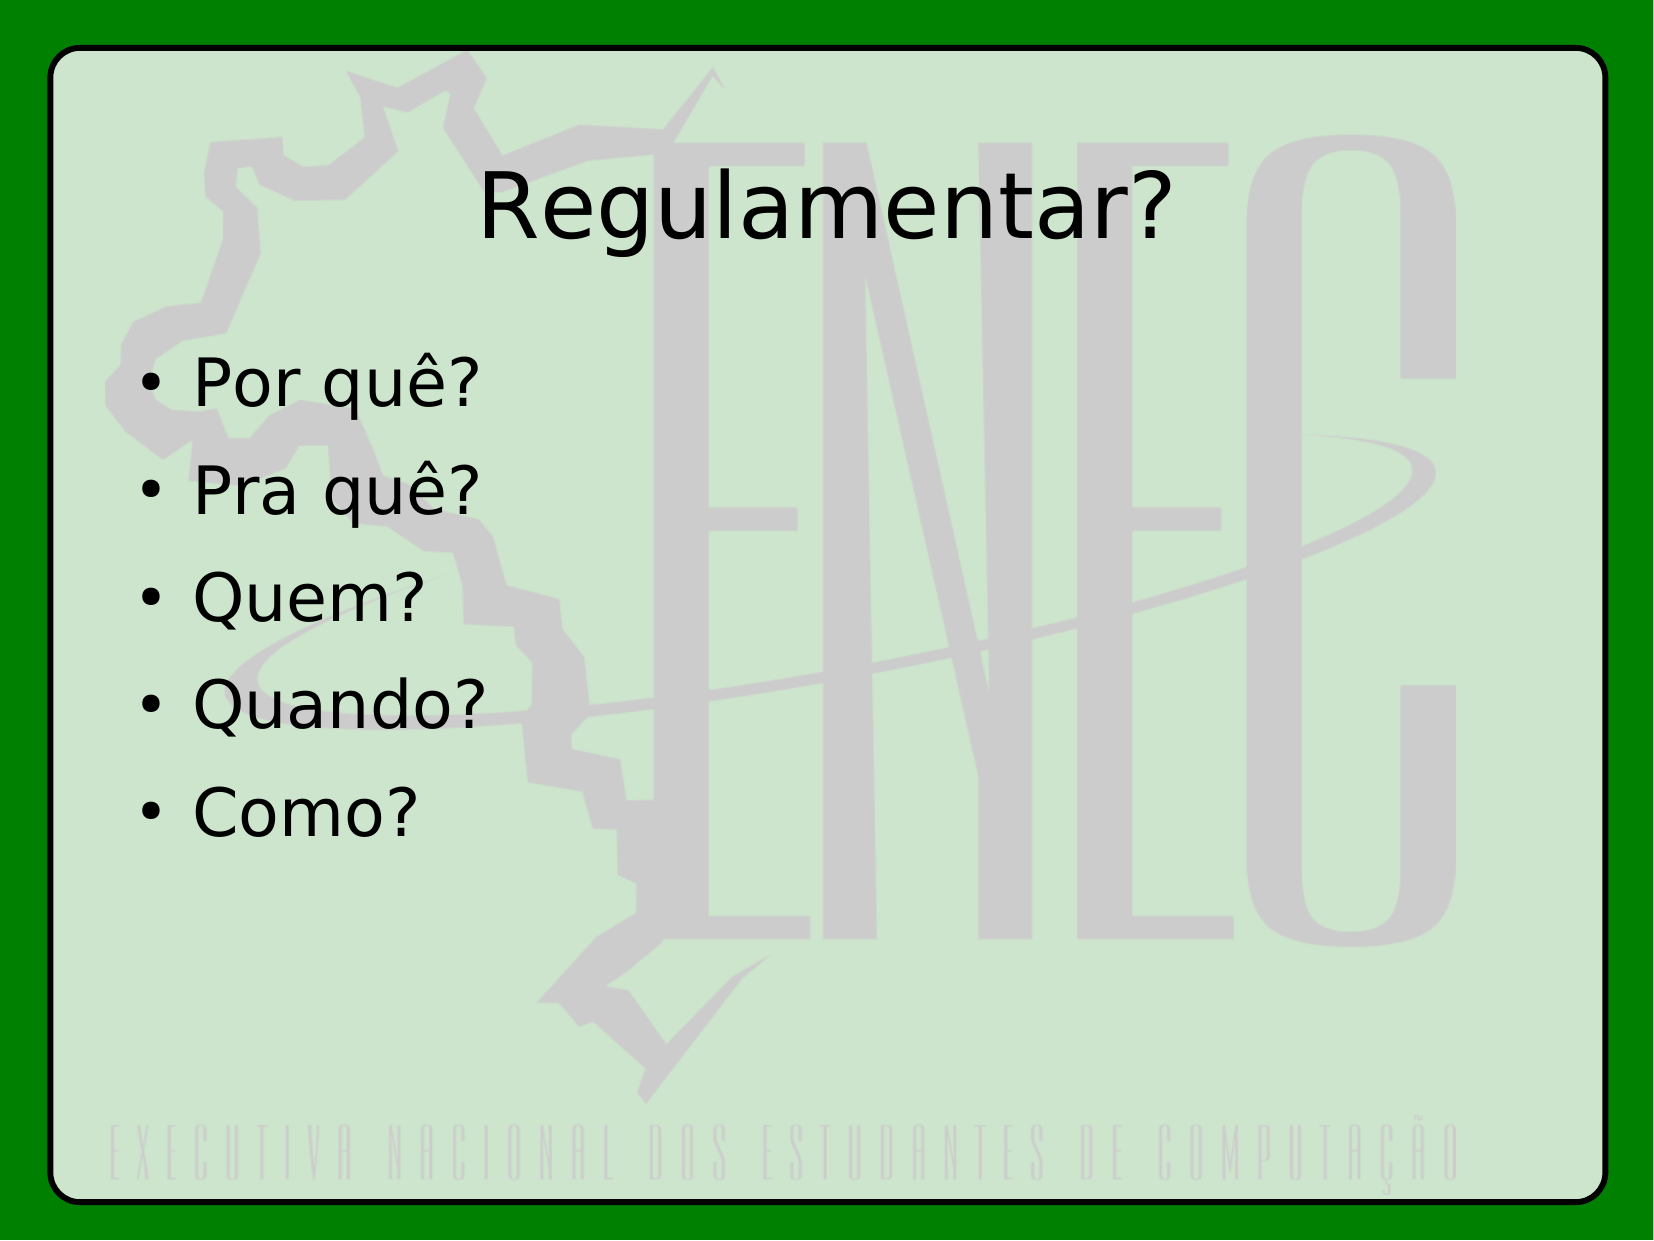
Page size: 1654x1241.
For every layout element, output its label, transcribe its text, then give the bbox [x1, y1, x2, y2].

title Regulamentar? [121, 102, 1534, 310]
list Por quê? Pra quê? Quem? Quando? Como? [121, 344, 1534, 1127]
